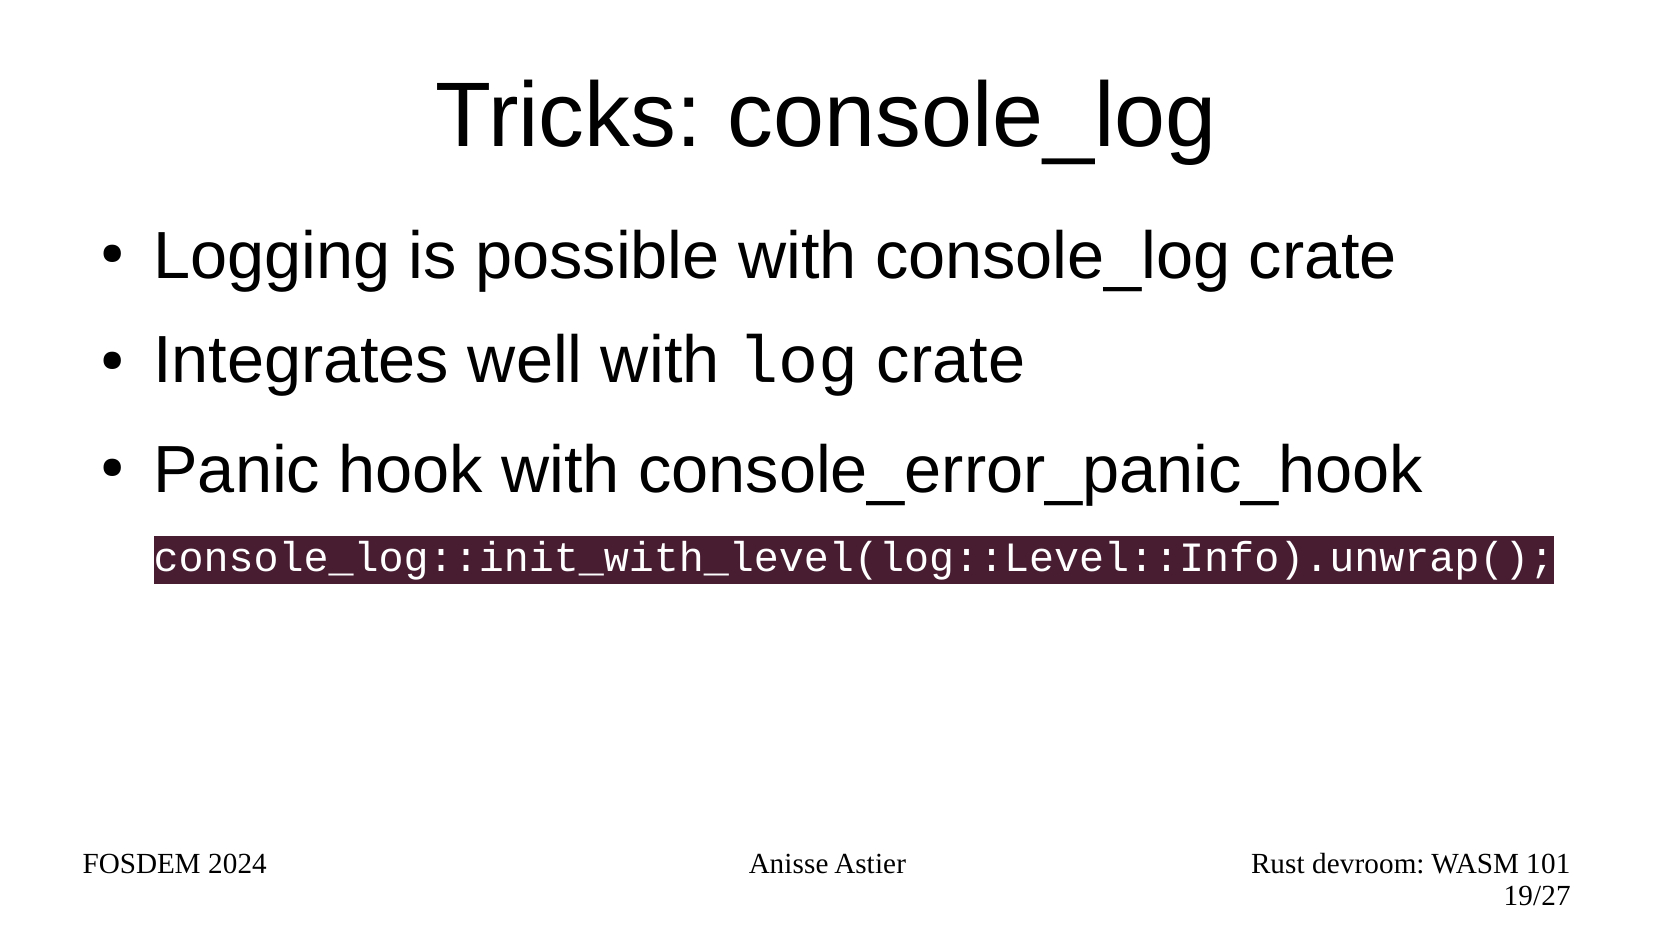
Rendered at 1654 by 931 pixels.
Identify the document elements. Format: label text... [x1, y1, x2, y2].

list Logging is possible with console_log crate Integrates well with log crate Panic hook with console_error_panic_hook console_log::init_with_level(log::Level::Info).unwrap(); [82, 217, 1571, 758]
title Tricks: console_log [82, 37, 1571, 193]
